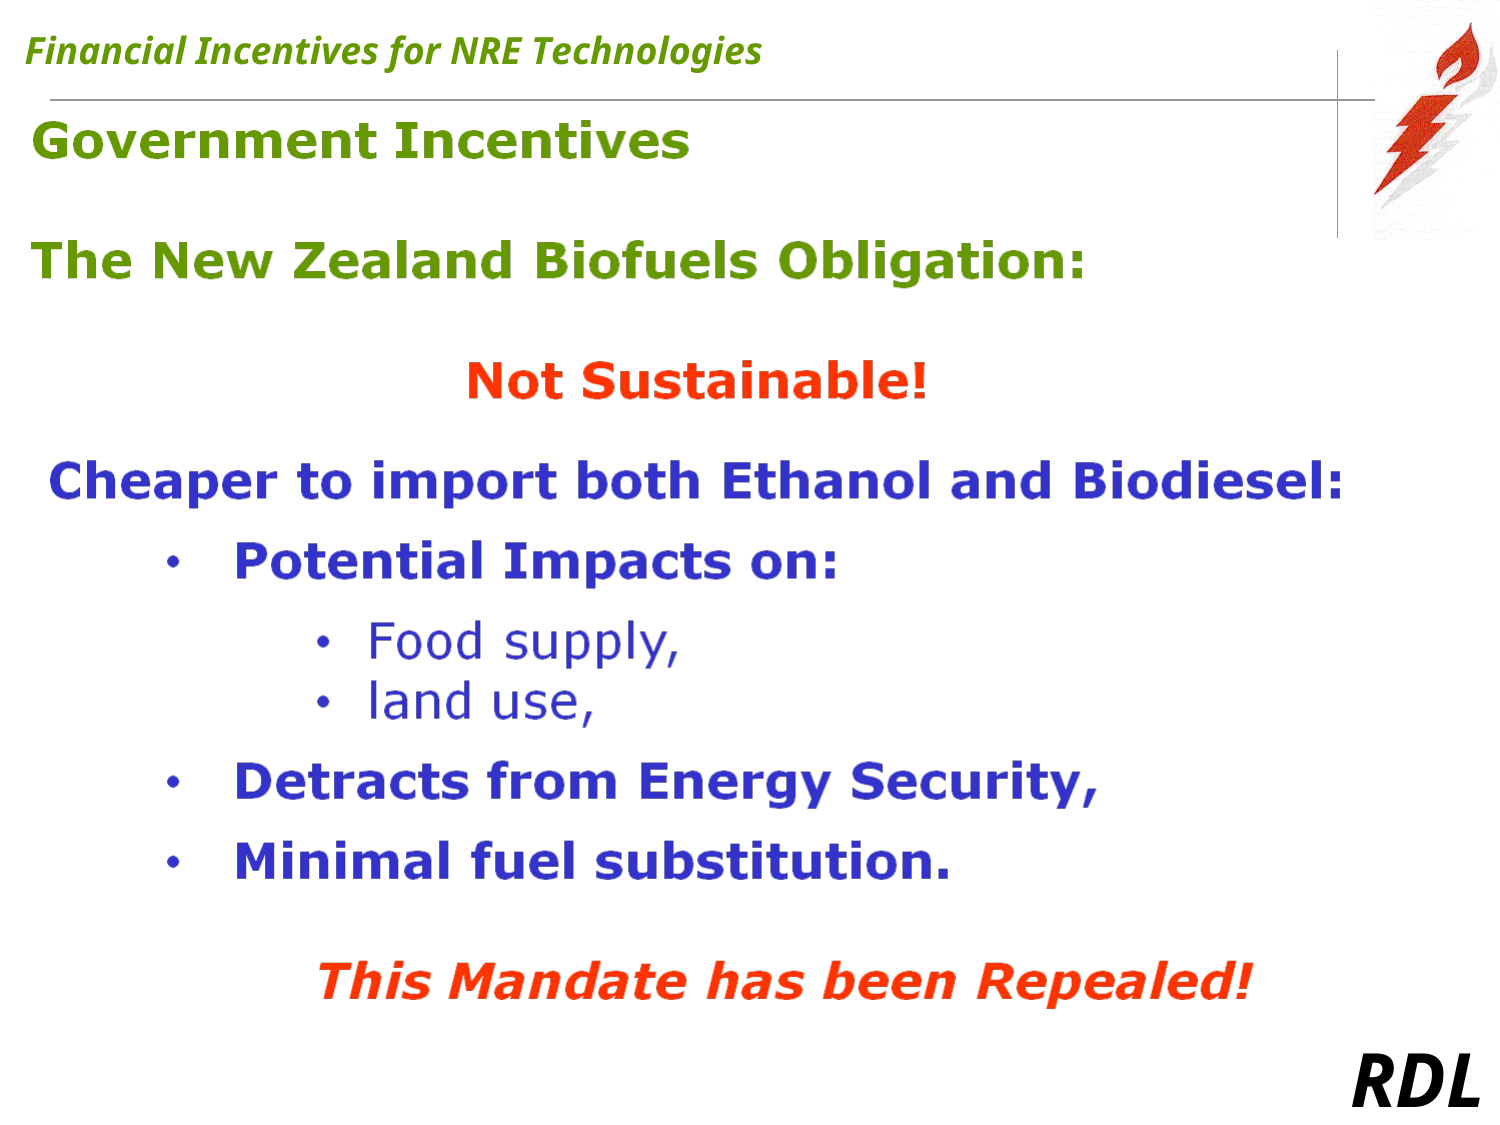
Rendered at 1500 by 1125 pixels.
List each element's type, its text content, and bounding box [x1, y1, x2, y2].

title Financial Incentives for NRE Technologies [0, 0, 1223, 114]
picture [0, 0, 1500, 1125]
